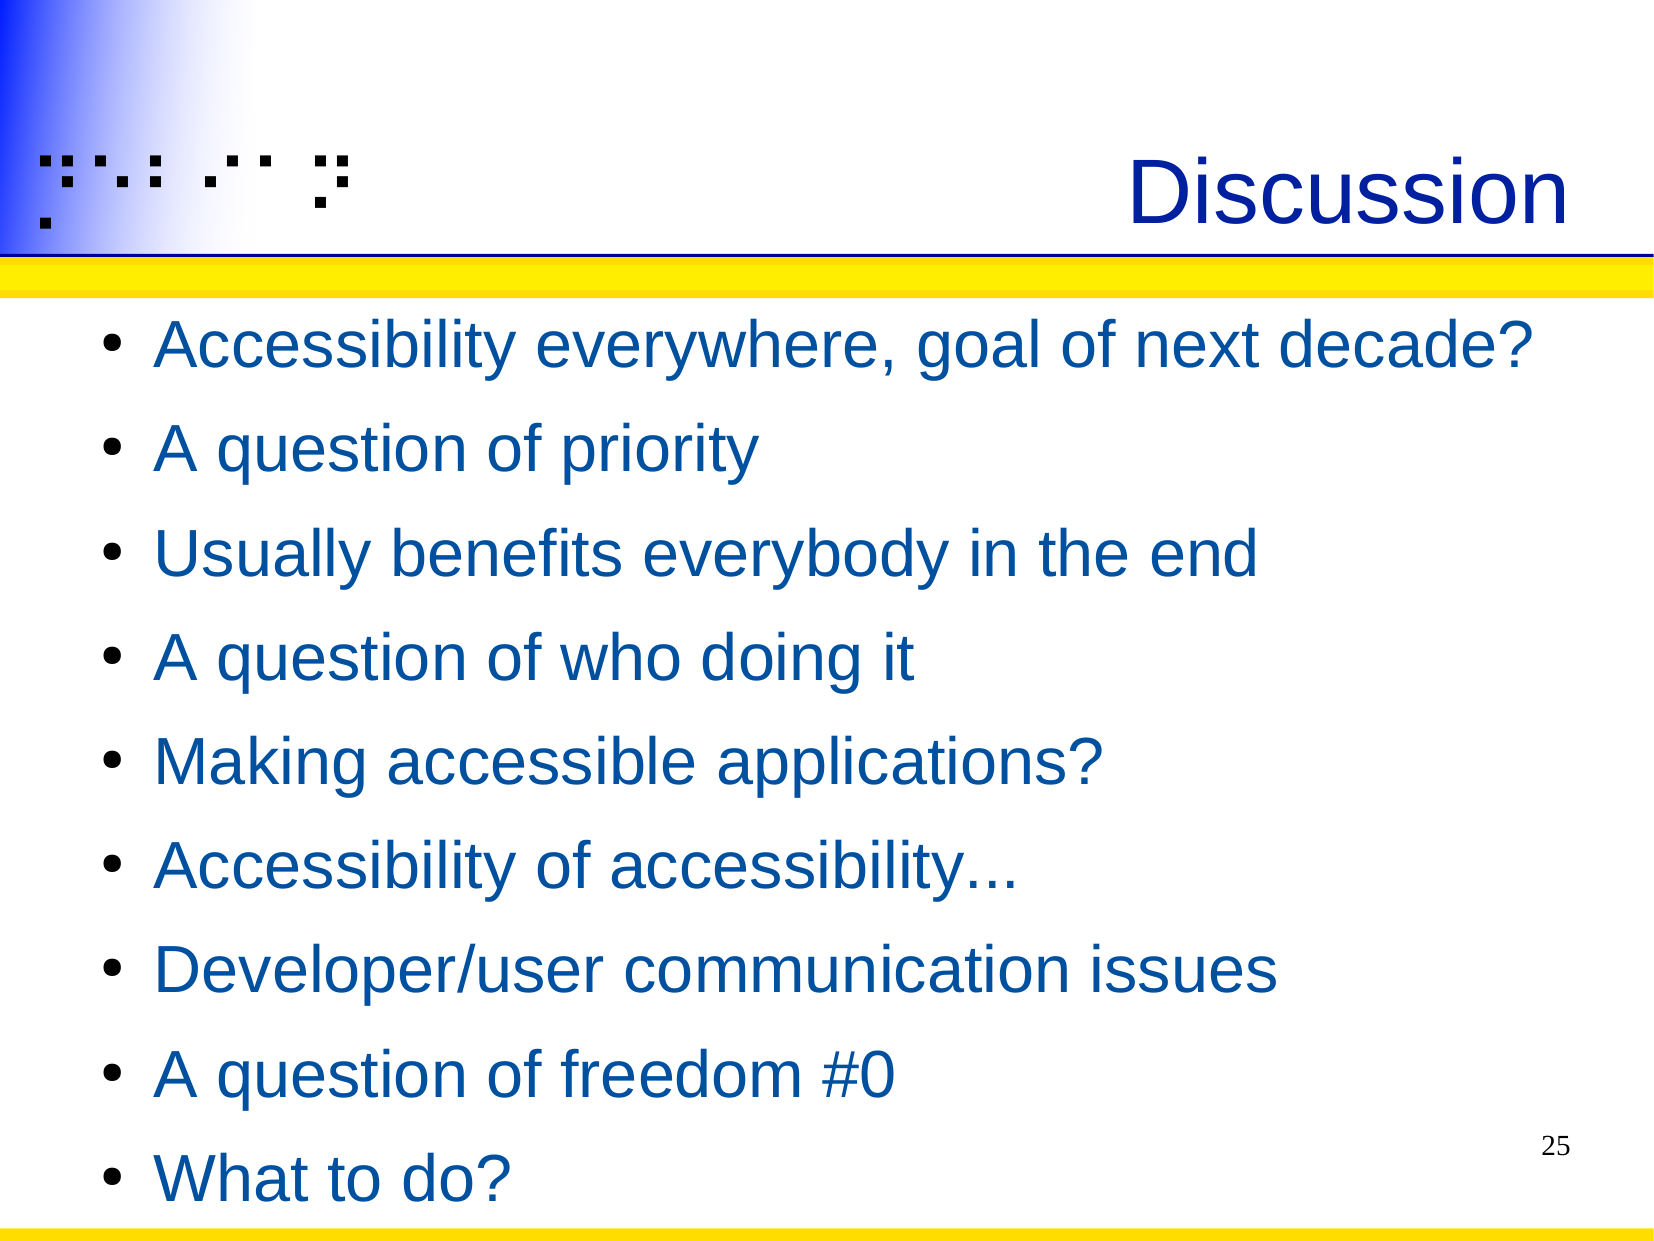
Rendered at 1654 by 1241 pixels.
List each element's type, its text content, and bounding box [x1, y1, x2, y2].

list Accessibility everywhere, goal of next decade? A question of priority Usually benefits everybody in the end A question of who doing it Making accessible applications? Accessibility of accessibility... Developer/user communication issues A question of freedom #0 What to do? [82, 307, 1571, 1216]
title Discussion [372, 126, 1571, 257]
